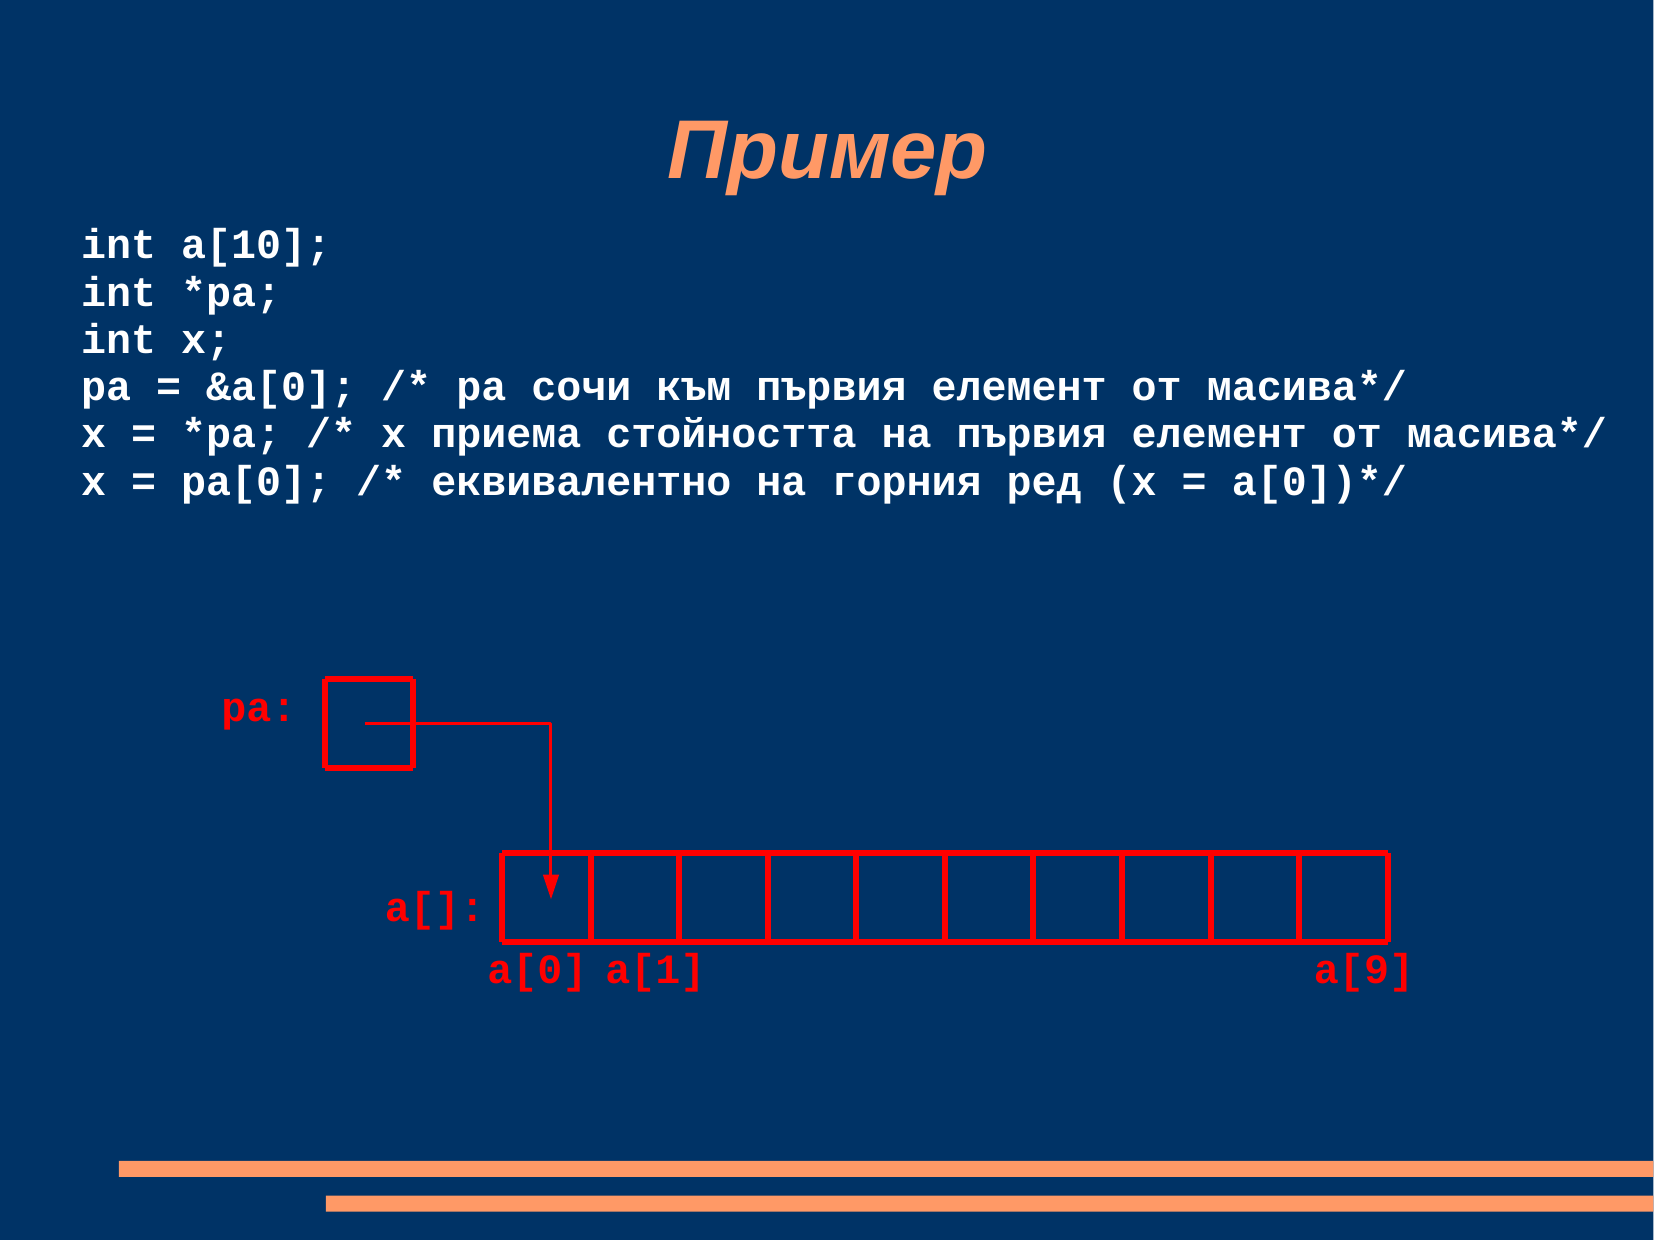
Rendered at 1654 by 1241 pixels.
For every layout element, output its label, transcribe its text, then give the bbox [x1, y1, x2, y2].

text_box pa: [206, 679, 325, 742]
text_box a[1] [590, 941, 739, 1005]
title Пример [121, 46, 1534, 216]
text_box a[]: [370, 879, 502, 943]
text_box int a[10]; int *pa; int x; pa = &a[0]; /* pa сочи към първия елемент от масива*/ x = *pa; /* x приема стойността на първия елемент от масива*/ x = pa[0]; /* еквивалентно на горния ред (x = a[0])*/ [66, 216, 1654, 519]
text_box a[9] [1299, 941, 1447, 1005]
text_box a[0] [472, 941, 590, 1005]
